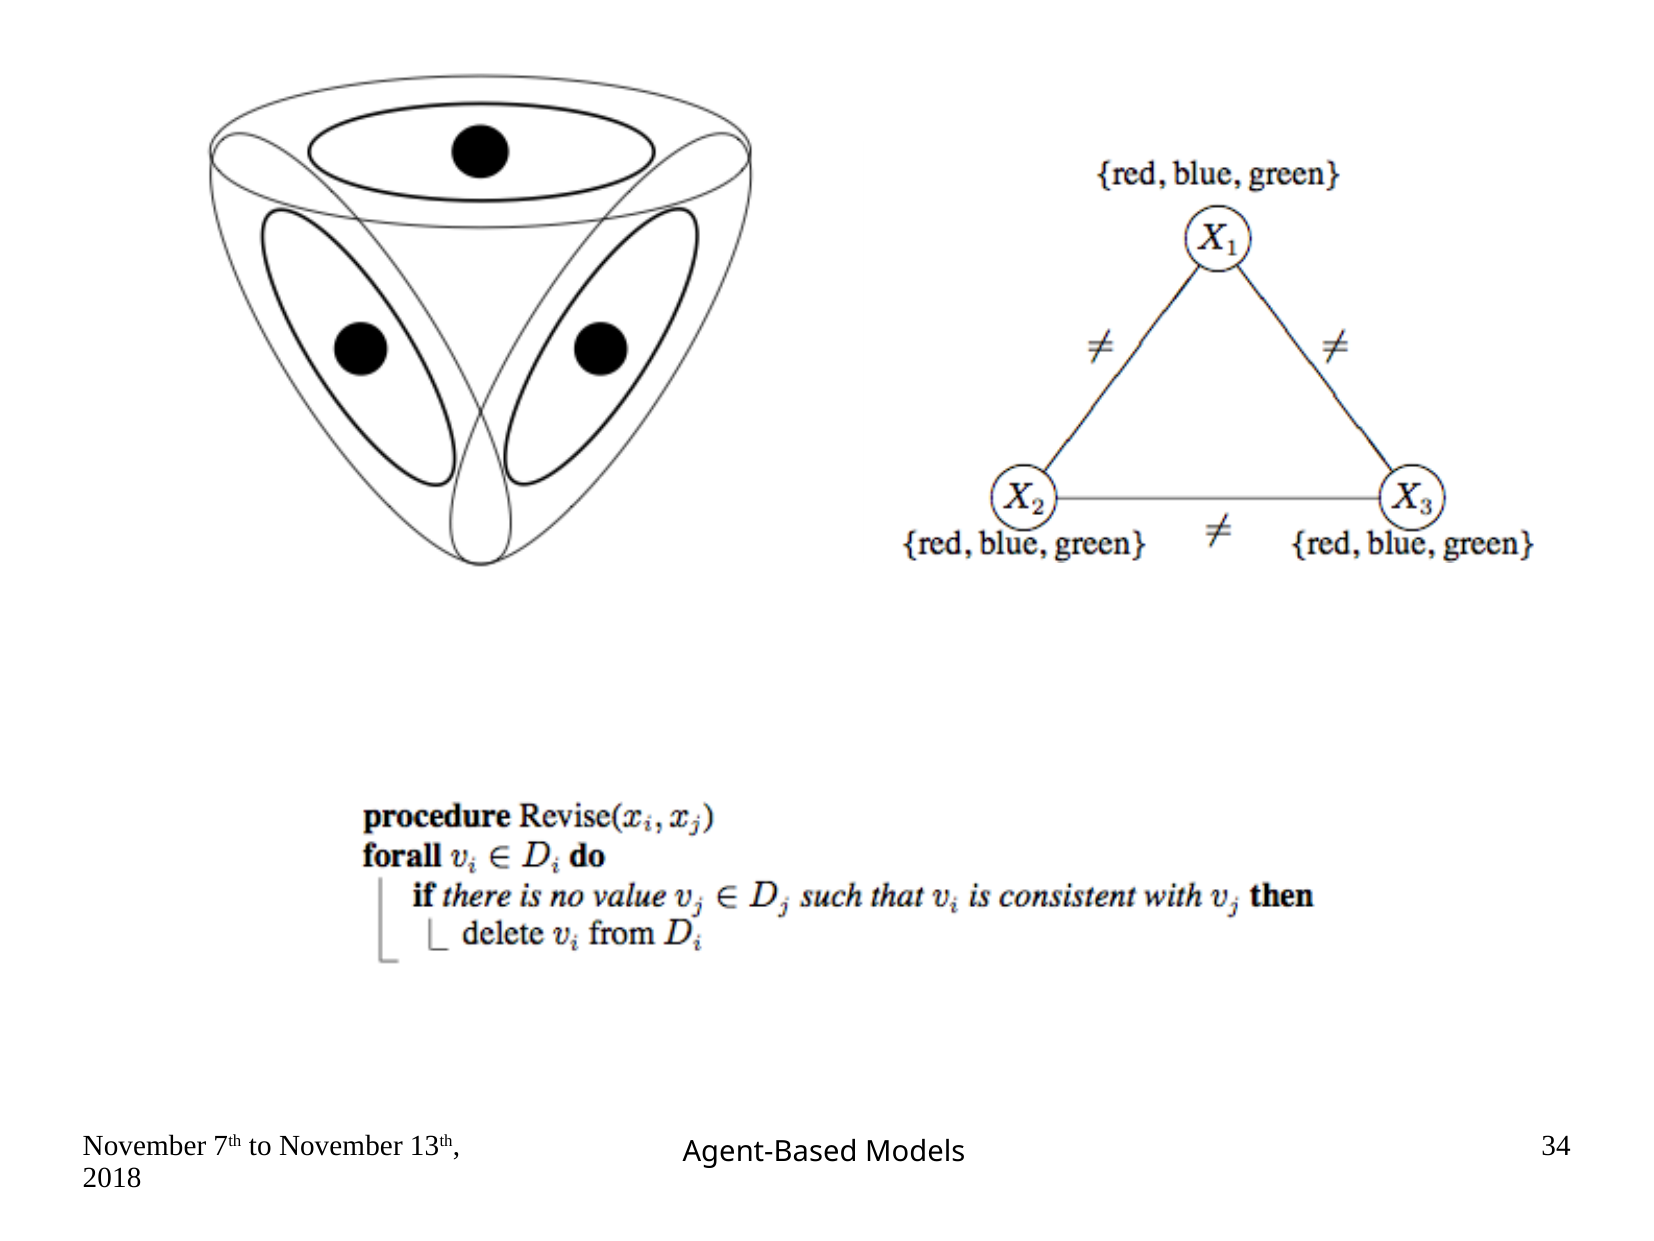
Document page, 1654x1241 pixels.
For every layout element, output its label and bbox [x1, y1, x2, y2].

picture [862, 141, 1559, 563]
picture [112, 45, 848, 601]
picture [310, 775, 1361, 995]
